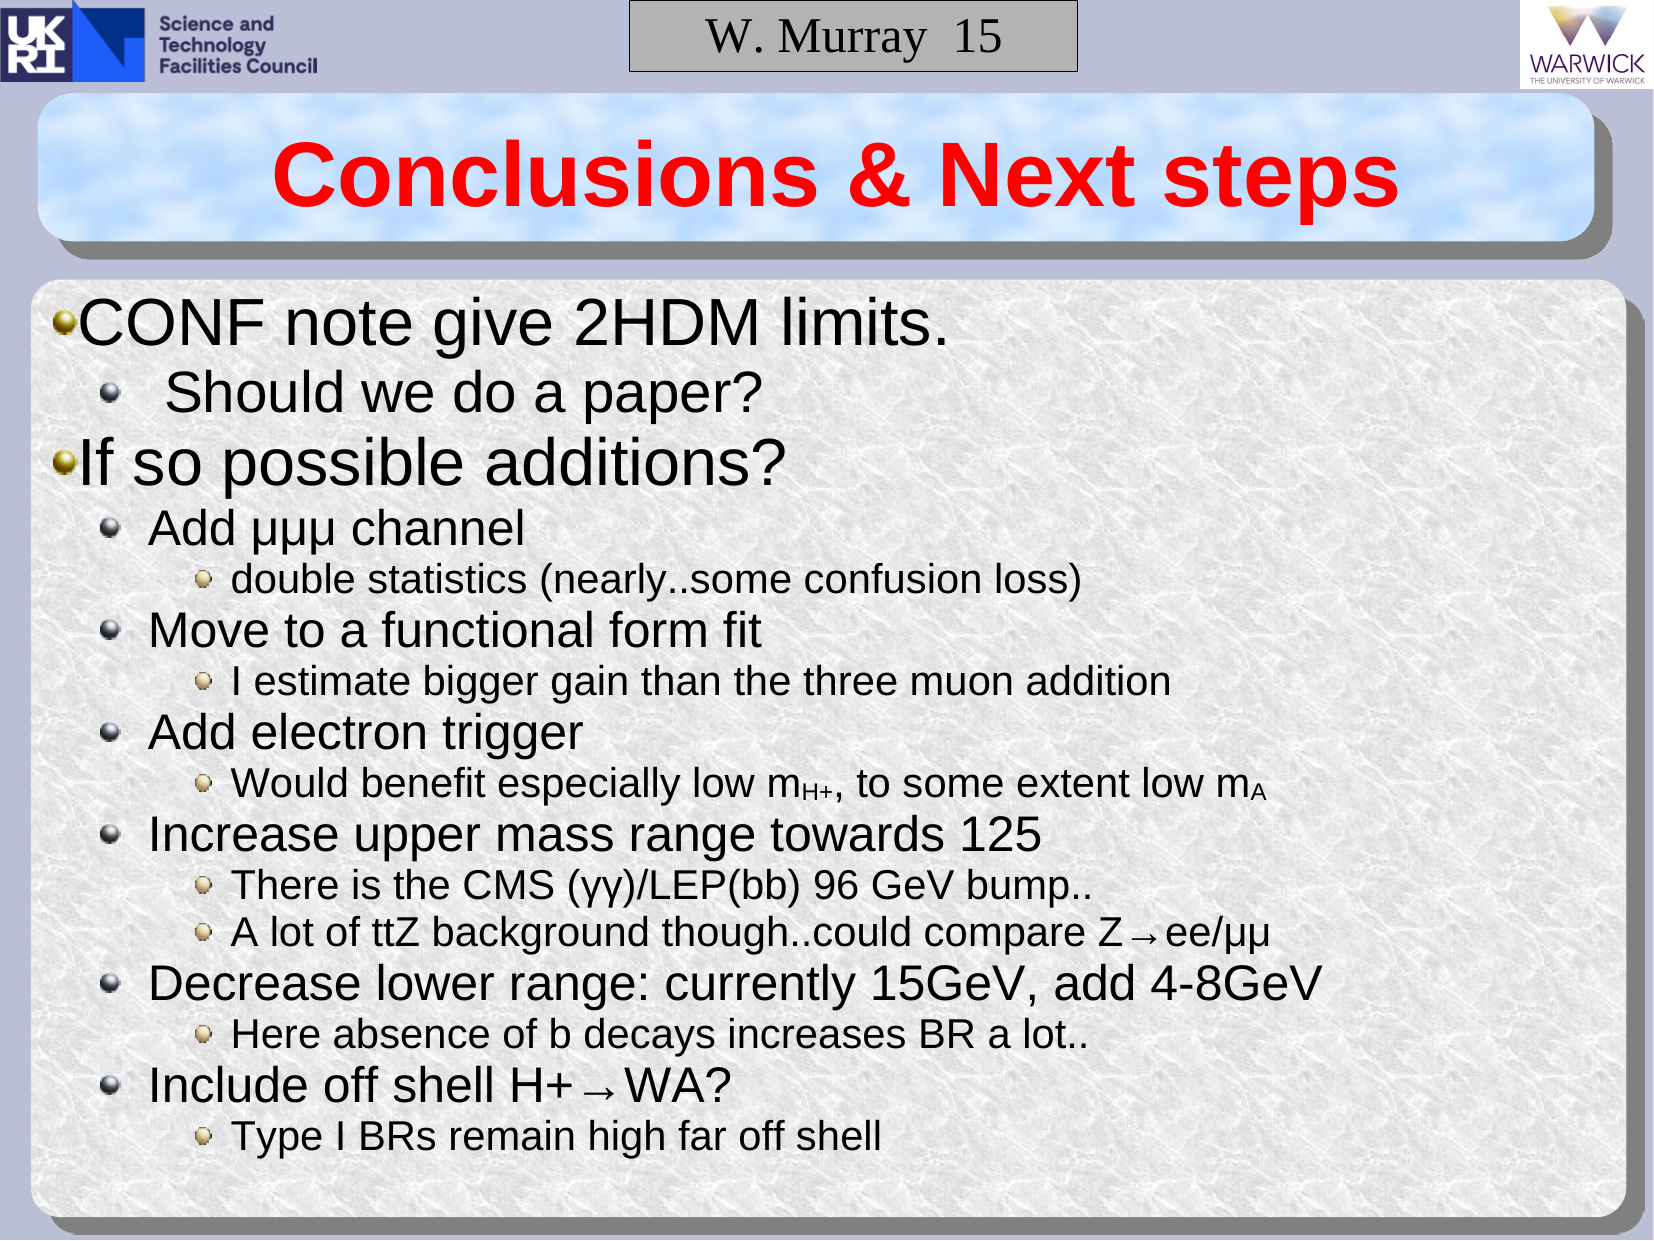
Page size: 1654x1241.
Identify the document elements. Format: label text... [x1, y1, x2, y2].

list CONF note give 2HDM limits. Should we do a paper? If so possible additions? Add μμμ channel double statistics (nearly..some confusion loss) Move to a functional form fit I estimate bigger gain than the three muon addition Add electron trigger Would benefit especially low mH+, to some extent low mA Increase upper mass range towards 125 There is the CMS (γγ)/LEP(bb) 96 GeV bump.. A lot of ttZ background though..could compare Z→ee/μμ Decrease lower range: currently 15GeV, add 4-8GeV Here absence of b decays increases BR a lot.. Include off shell H+→WA? Type I BRs remain high far off shell [53, 285, 1588, 1193]
picture [30, 279, 1627, 1218]
title Conclusions & Next steps [90, 101, 1584, 249]
picture [1584, 103, 1595, 232]
picture [37, 93, 1581, 242]
picture [1520, 0, 1654, 89]
picture [0, 0, 317, 82]
